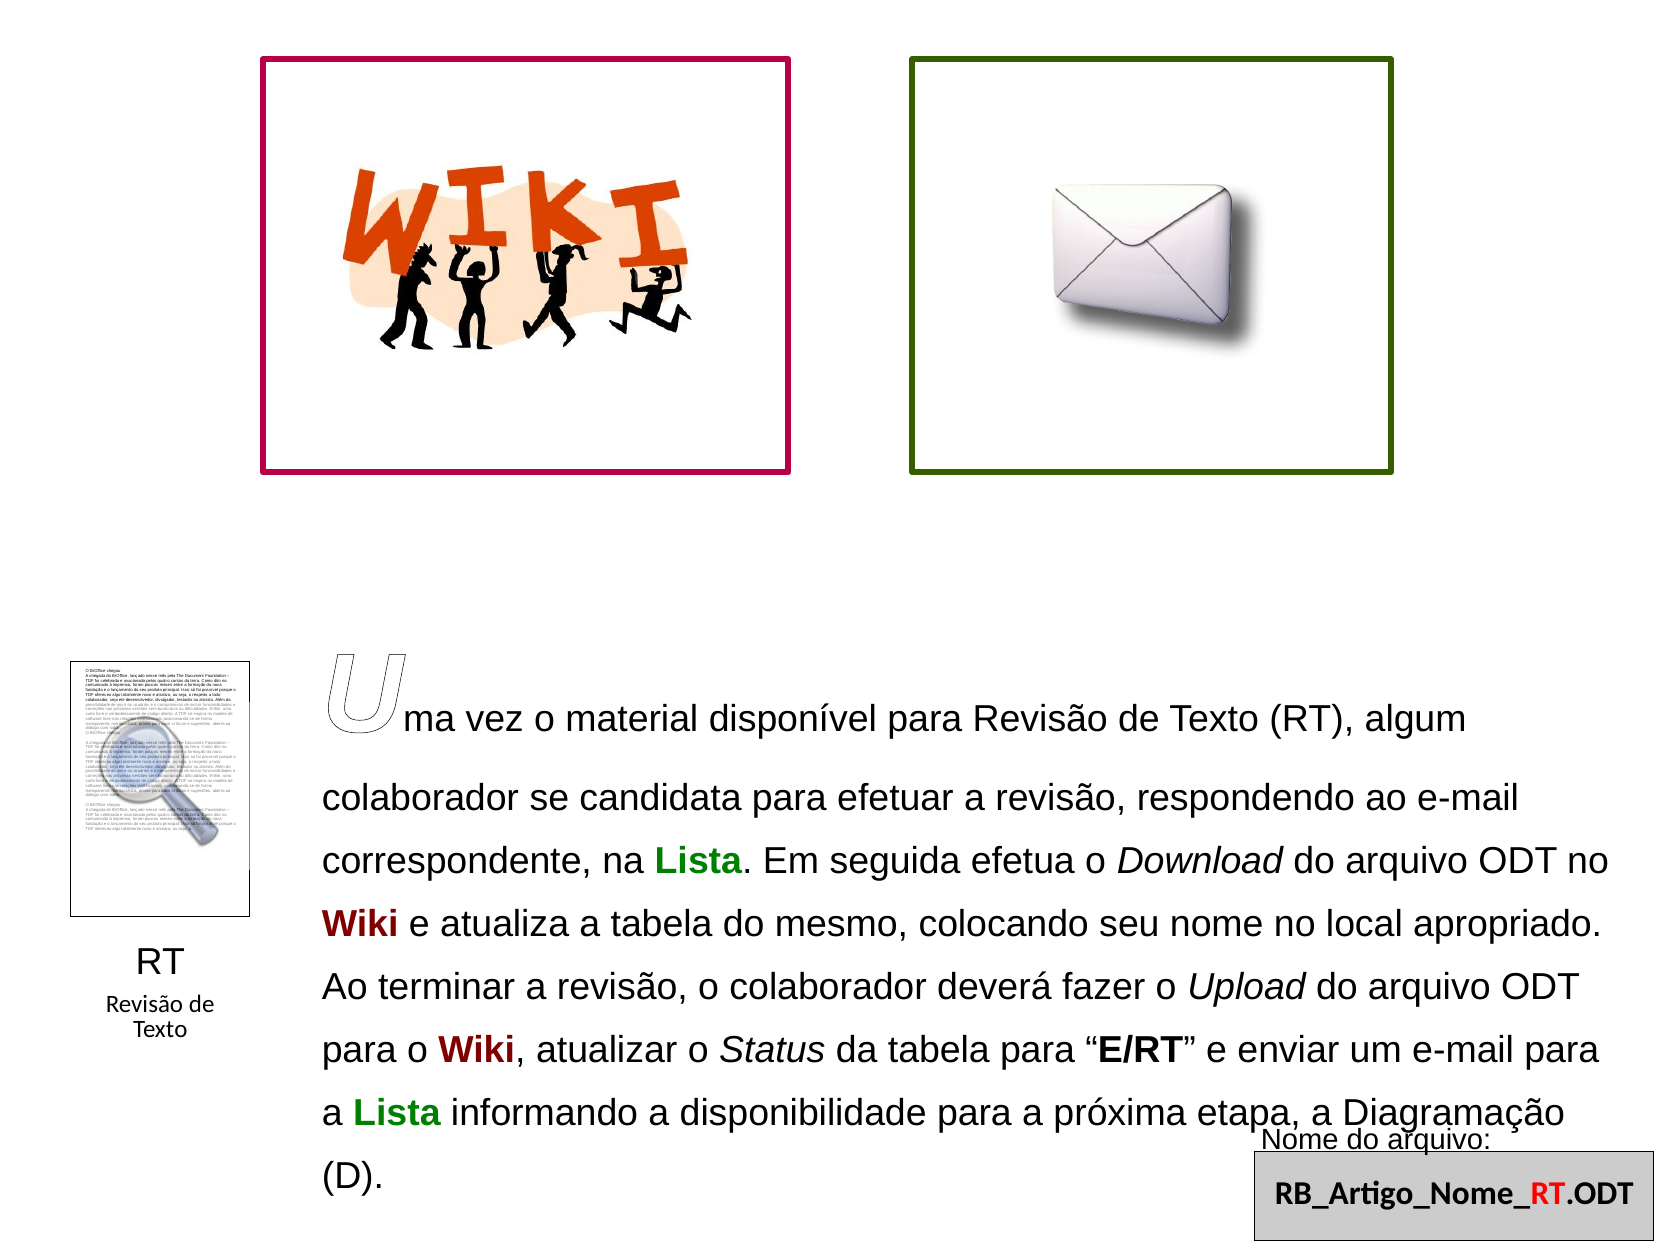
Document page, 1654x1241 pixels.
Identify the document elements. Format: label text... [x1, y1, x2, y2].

picture [1006, 147, 1279, 362]
text_box Nome do arquivo: [1246, 1115, 1512, 1164]
picture [339, 163, 694, 361]
text_box [912, 59, 1391, 473]
text_box RB_Artigo_Nome_RT.ODT [1254, 1151, 1654, 1241]
text_box RT [70, 933, 250, 986]
text_box Uma vez o material disponível para Revisão de Texto (RT), algum colaborador se candidata para efetuar a revisão, respondendo ao e-mail correspondente, na Lista. Em seguida efetua o Download do arquivo ODT no Wiki e atualiza a tabela do mesmo, colocando seu nome no local apropriado. Ao terminar a revisão, o colaborador deverá fazer o Upload do arquivo ODT para o Wiki, atualizar o Status da tabela para “E/RT” e enviar um e-mail para a Lista informando a disponibilidade para a próxima etapa, a Diagramação (D). [307, 560, 1636, 1193]
text_box Revisão de Texto [70, 986, 250, 1062]
text_box O BrOffice chegou A chegada do BrOffice, lançado nesse mês pela The Document Foundation – TDF foi celebrada e ovacionada pelos quatro cantos da terra. Como dito no comunicado à imprensa, foram poucos meses entre a formação da nova fundação e o lançamento do seu produto principal. Isso só foi possível porque o TDF ofereceu algo totalmente novo e atrativo, ou seja, o respeito a todo colaborador, seja ele desenvolvedor, divulgador, testador ou ativista. Além da possibilidade de ouvir os usuários e o compromisso de incluir funcionalidades e correções nas próximas versões sem burocracia ou dificuldades. Enfim, uma suíte livre e verdadeiramente de código aberto. A TDF se inspira no modelo de software livre nas relações institucionais posicionando-se de forma transparente, meritocrática, pronta para ouvir críticas e sugestões, aberta ao diálogo com todos. O BrOffice chegou A chegada do BrOffice, lançado nesse mês pela The Document Foundation – TDF foi celebrada e ovacionada pelos quatro cantos da terra. Como dito no comunicado à imprensa, foram poucos meses entre a formação da nova fundação e o lançamento do seu produto principal. Isso só foi possível porque o TDF ofereceu algo totalmente novo e atrativo, ou seja, o respeito a todo colaborador, seja ele desenvolvedor, divulgador, testador ou ativista. Além da possibilidade de ouvir os usuários e o compromisso de incluir funcionalidades e correções nas próximas versões sem burocracia ou dificuldades. Enfim, uma suíte livre e verdadeiramente de código aberto. A TDF se inspira no modelo de software livre nas relações institucionais posicionando-se de forma transparente, meritocrática, pronta para ouvir críticas e sugestões, aberta ao diálogo com todos. O BrOffice chegou A chegada do BrOffice, lançado nesse mês pela The Document Foundation – TDF foi celebrada e ovacionada pelos quatro cantos da terra. Como dito no comunicado à imprensa, foram poucos meses entre a formação da nova fundação e o lançamento do seu produto principal. Isso só foi possível porque o TDF ofereceu algo totalmente novo e atrativo, ou seja, o [70, 661, 250, 917]
picture [72, 702, 250, 870]
text_box [262, 59, 789, 473]
